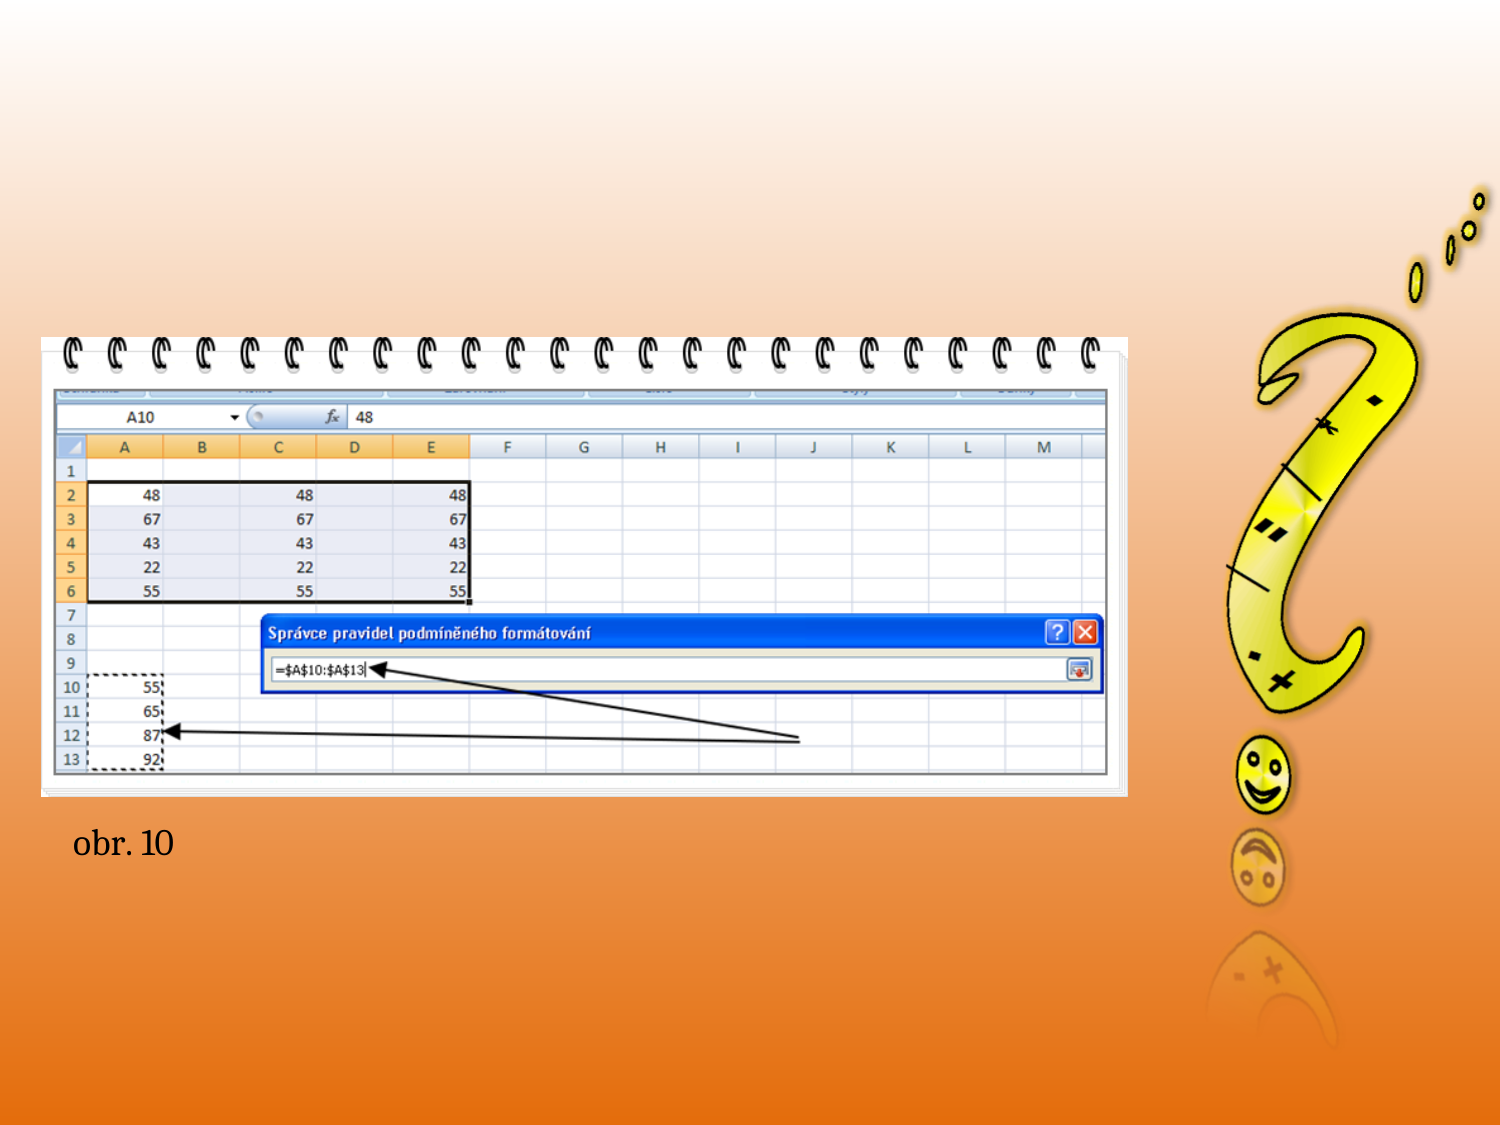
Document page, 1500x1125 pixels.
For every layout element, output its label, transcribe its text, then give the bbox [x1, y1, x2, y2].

text_box obr. 10 [58, 810, 190, 872]
picture [41, 337, 1128, 797]
picture [1171, 160, 1500, 1125]
